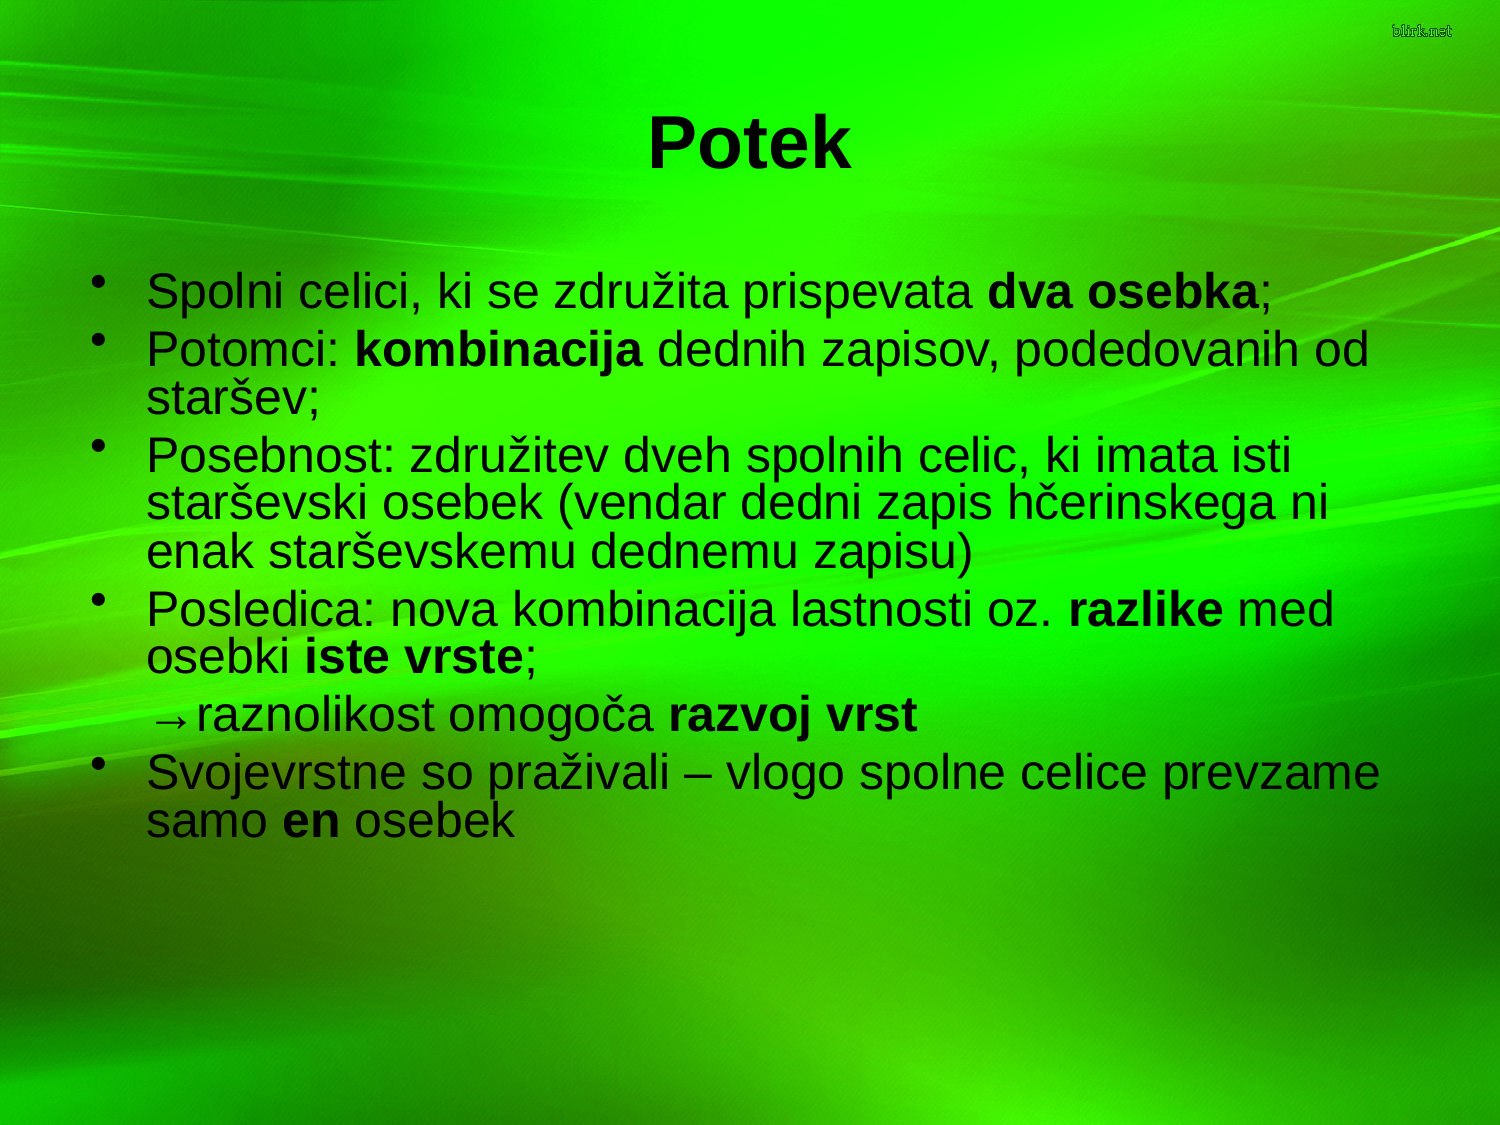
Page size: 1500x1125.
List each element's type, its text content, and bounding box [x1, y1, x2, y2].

title Potek [75, 45, 1425, 233]
list Spolni celici, ki se združita prispevata dva osebka; Potomci: kombinacija dednih zapisov, podedovanih od staršev; Posebnost: združitev dveh spolnih celic, ki imata isti starševski osebek (vendar dedni zapis hčerinskega ni enak starševskemu dednemu zapisu) Posledica: nova kombinacija lastnosti oz. razlike med osebki iste vrste; →raznolikost omogoča razvoj vrst Svojevrstne so praživali – vlogo spolne celice prevzame samo en osebek [75, 262, 1425, 1005]
picture [0, 0, 1500, 1125]
